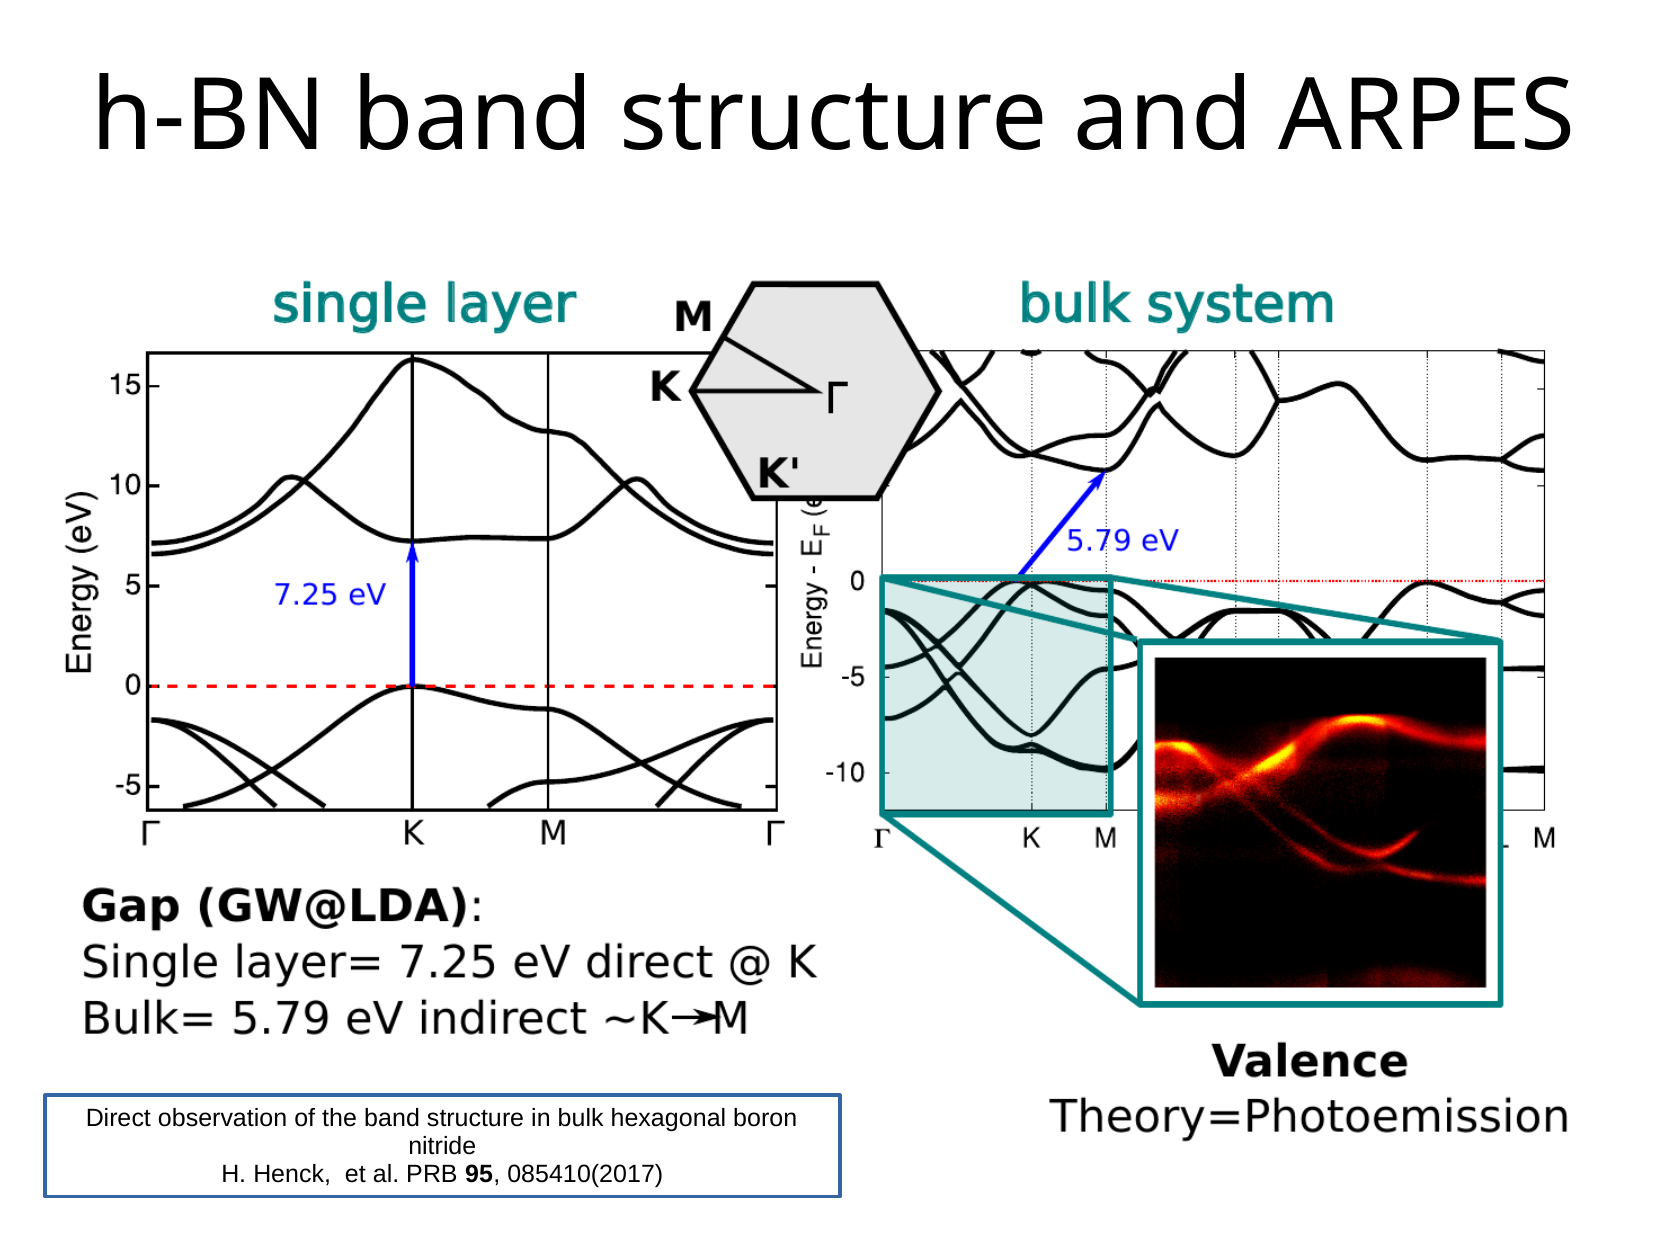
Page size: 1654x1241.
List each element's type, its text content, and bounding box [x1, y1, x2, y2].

picture [4, 259, 1651, 1180]
text_box Direct observation of the band structure in bulk hexagonal boron nitride H. Henck, et al. PRB 95, 085410(2017) [45, 1095, 841, 1197]
title h-BN band structure and ARPES [15, 37, 1654, 184]
